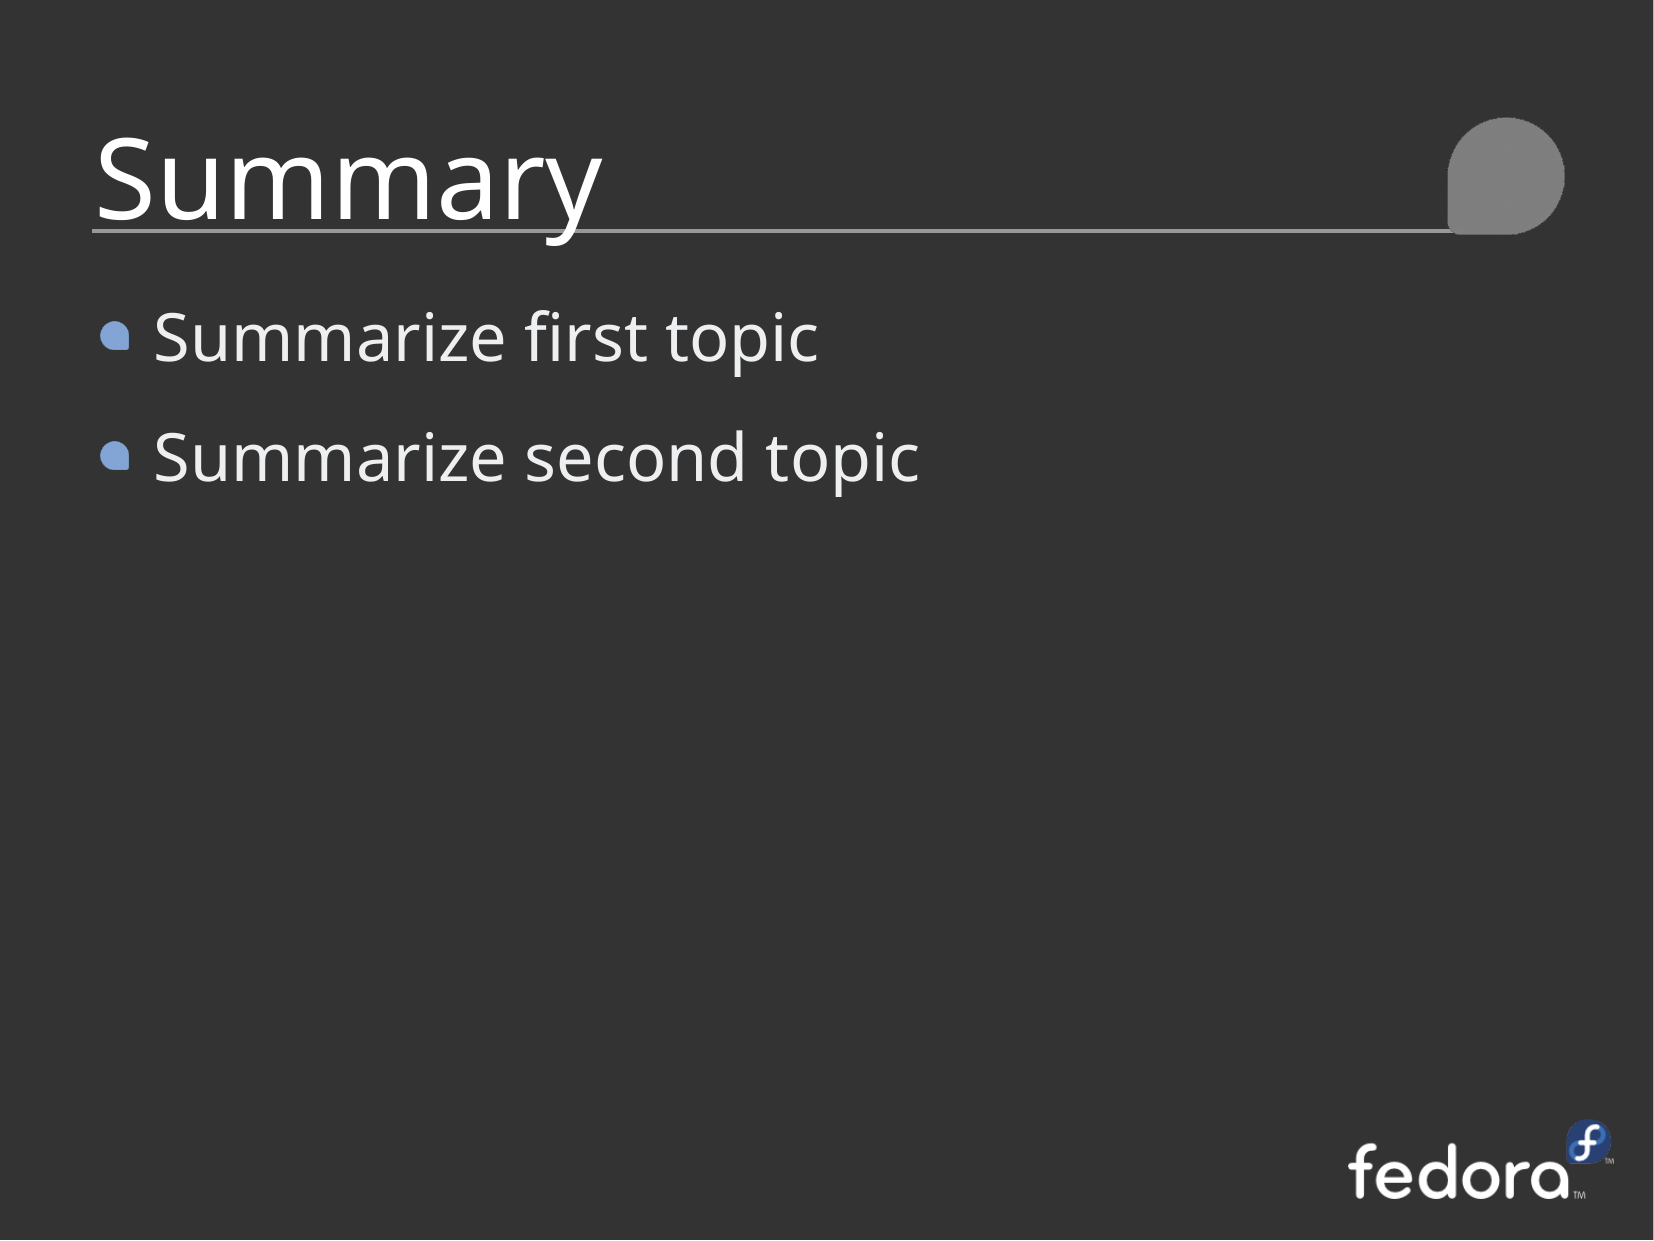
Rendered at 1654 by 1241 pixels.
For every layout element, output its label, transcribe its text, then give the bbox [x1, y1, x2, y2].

picture [1348, 1119, 1614, 1199]
title Summary [94, 100, 1426, 251]
list Summarize first topic Summarize second topic [82, 290, 1571, 1094]
picture [1447, 117, 1565, 235]
